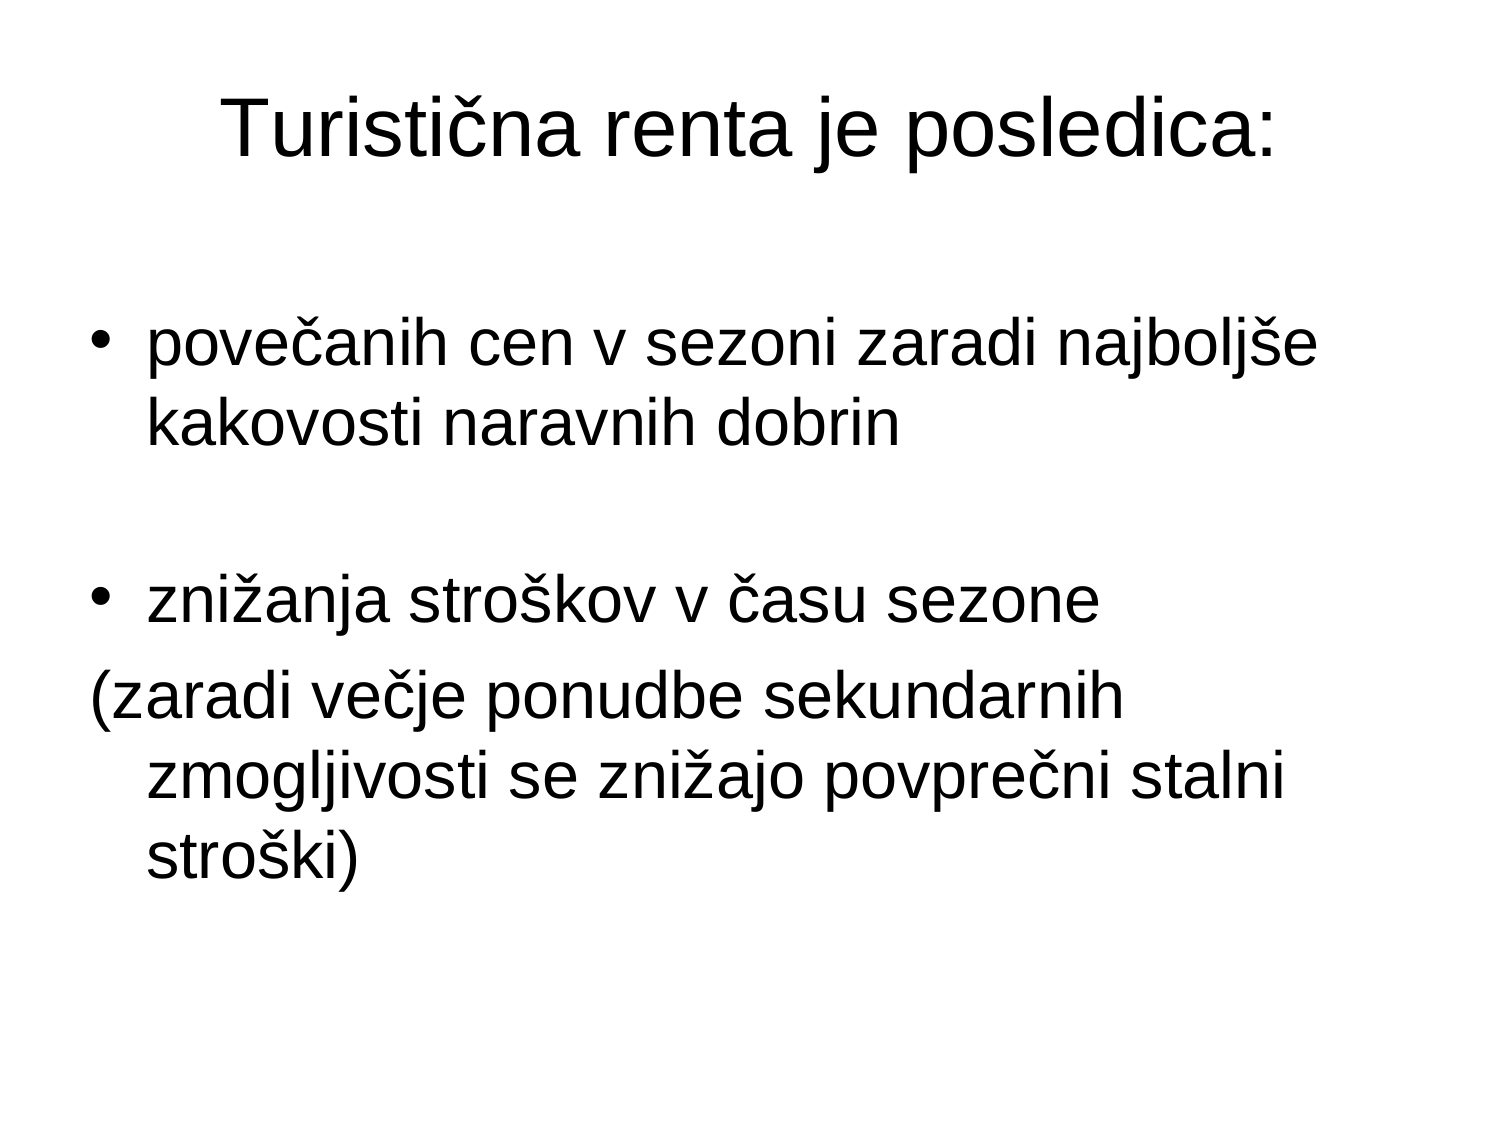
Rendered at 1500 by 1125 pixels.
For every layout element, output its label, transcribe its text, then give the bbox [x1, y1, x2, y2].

list povečanih cen v sezoni zaradi najboljše kakovosti naravnih dobrin znižanja stroškov v času sezone (zaradi večje ponudbe sekundarnih zmogljivosti se znižajo povprečni stalni stroški) [75, 290, 1426, 1005]
title Turistična renta je posledica: [75, 64, 1426, 281]
